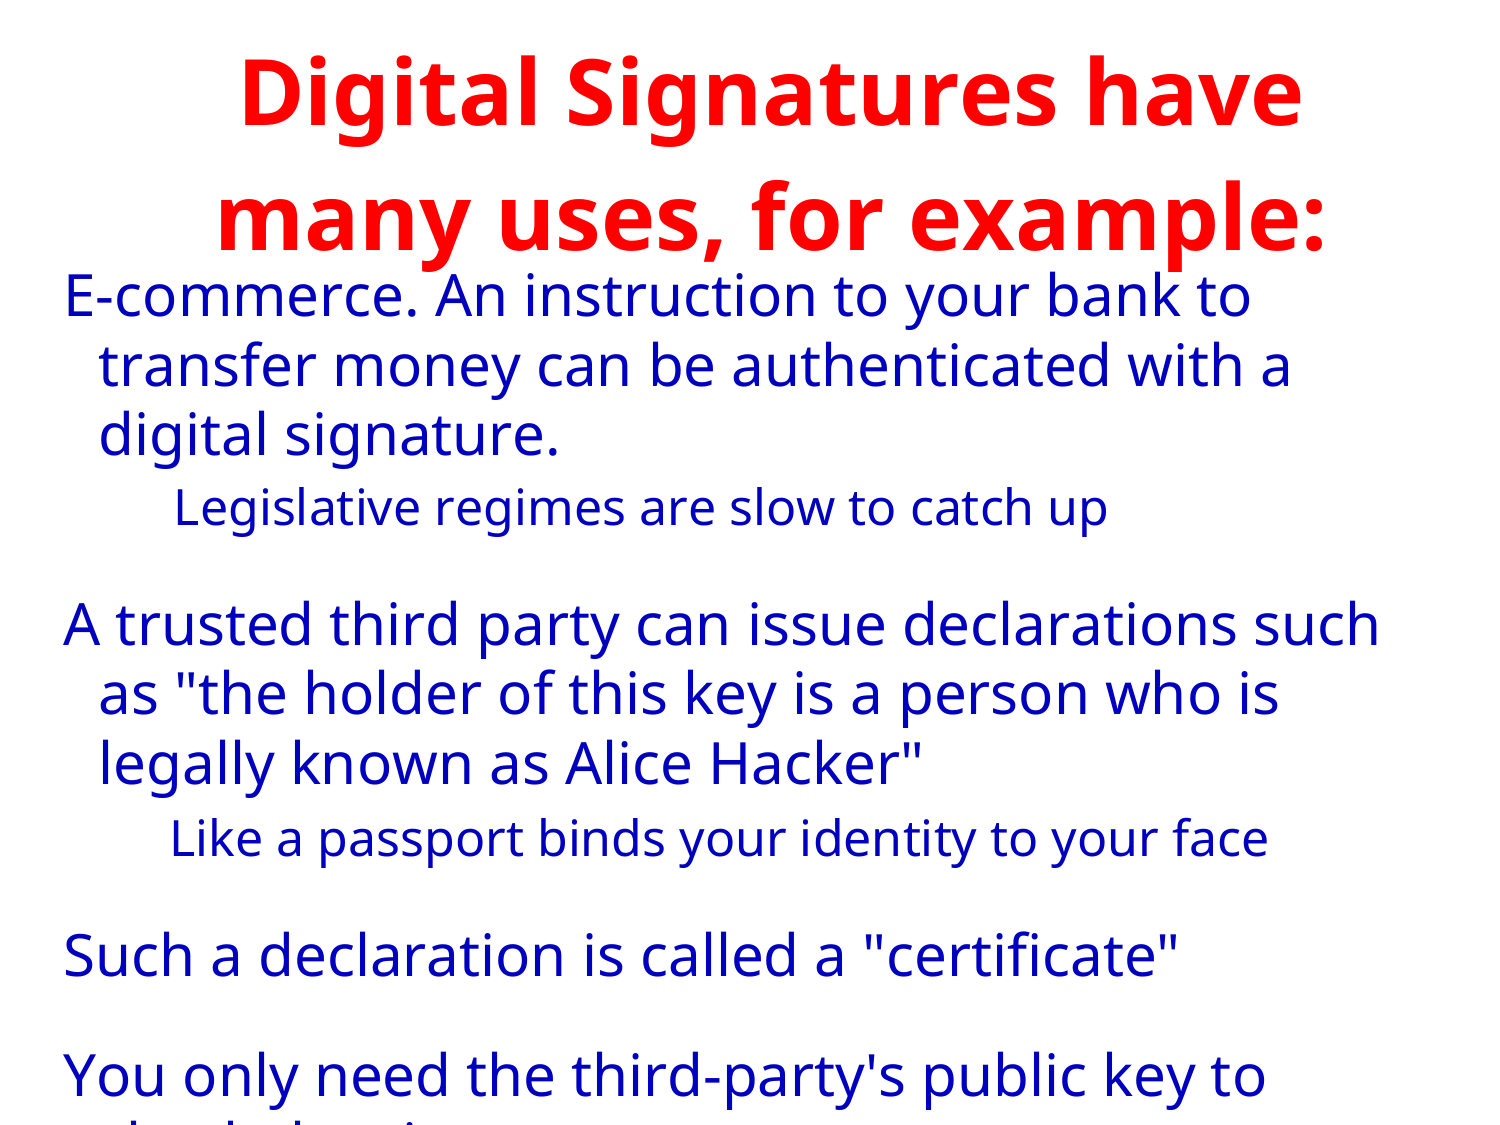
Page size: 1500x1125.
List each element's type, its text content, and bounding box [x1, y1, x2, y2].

title Digital Signatures have many uses, for example: [113, 27, 1429, 253]
list E-commerce. An instruction to your bank to transfer money can be authenticated with a digital signature. Legislative regimes are slow to catch up A trusted third party can issue declarations such as "the holder of this key is a person who is legally known as Alice Hacker" Like a passport binds your identity to your face Such a declaration is called a "certificate" You only need the third-party's public key to check the signature [28, 260, 1430, 1125]
